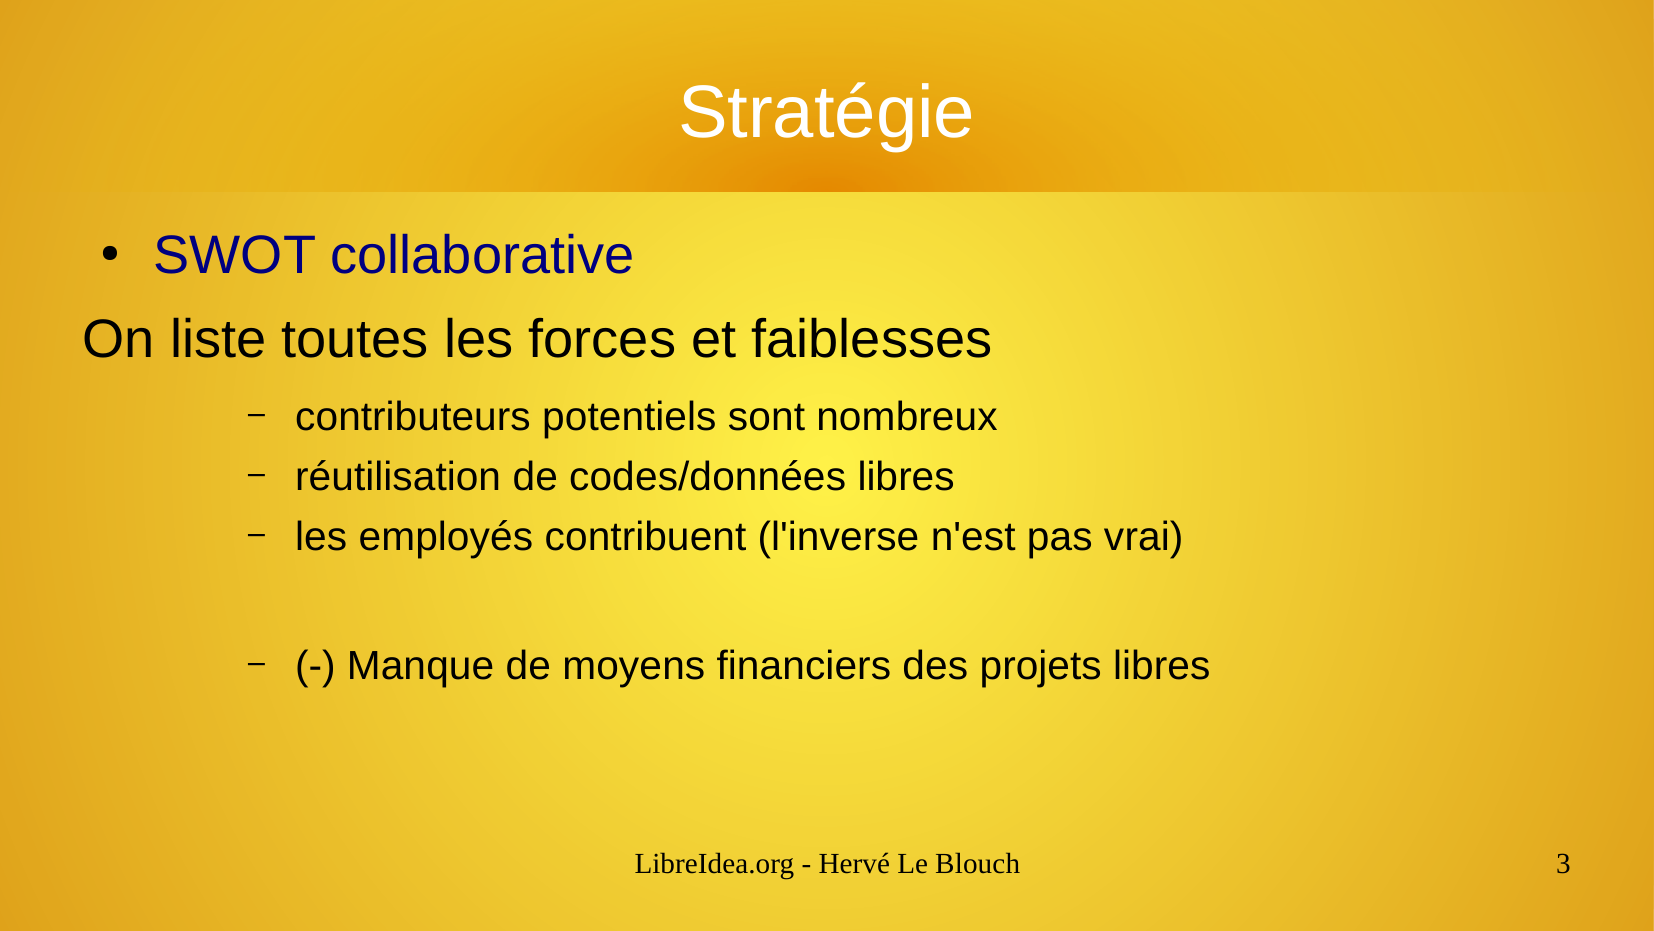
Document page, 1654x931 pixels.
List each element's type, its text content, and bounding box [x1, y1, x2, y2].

title Stratégie [82, 35, 1571, 189]
list SWOT collaborative On liste toutes les forces et faiblesses contributeurs potentiels sont nombreux réutilisation de codes/données libres les employés contribuent (l'inverse n'est pas vrai) (-) Manque de moyens financiers des projets libres [82, 224, 1571, 764]
